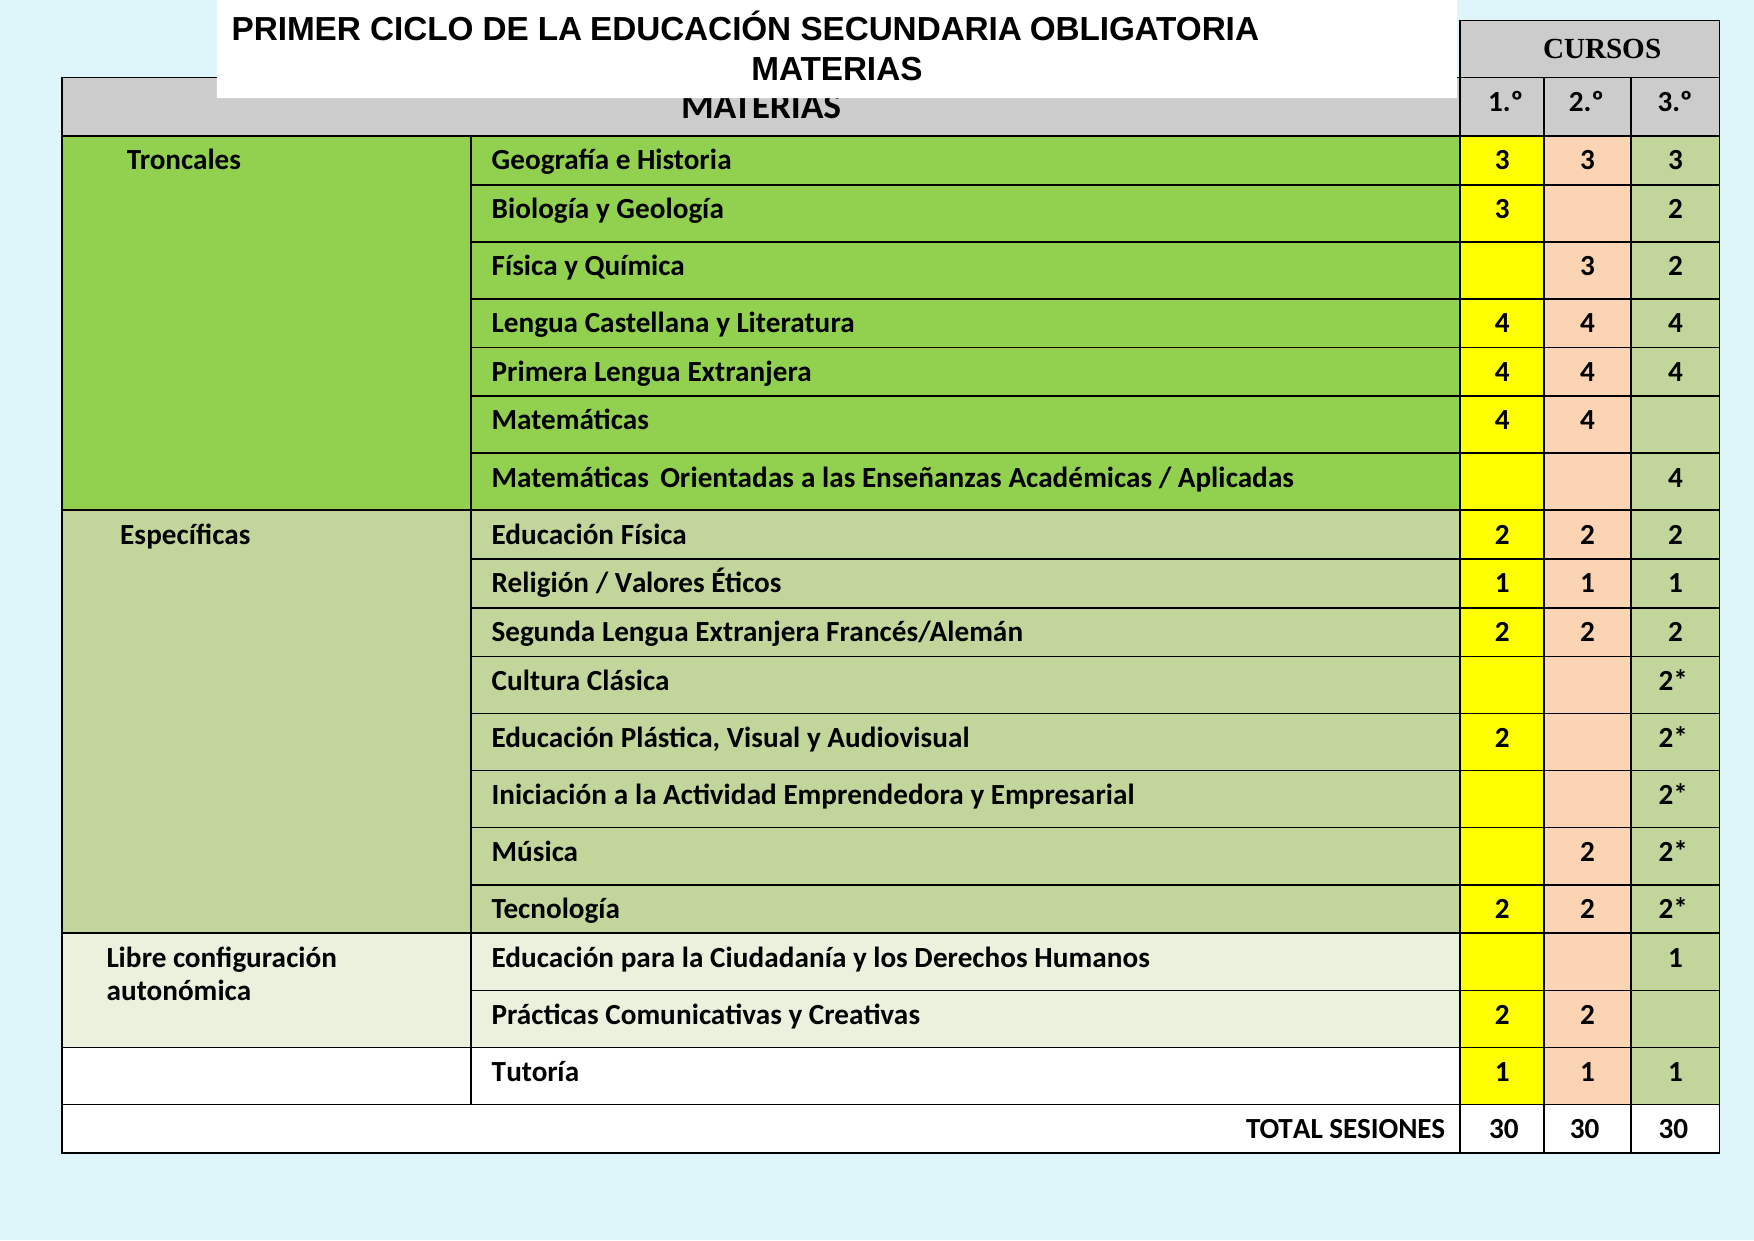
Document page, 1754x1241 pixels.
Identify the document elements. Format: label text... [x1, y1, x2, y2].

table_cell 2* [1632, 714, 1719, 770]
table_cell [1632, 991, 1719, 1047]
table_cell [1545, 771, 1630, 827]
table_cell 1 [1632, 934, 1719, 990]
table_cell Tutoría [472, 1048, 1459, 1104]
table_cell [1545, 657, 1630, 713]
table_cell 2 [1545, 609, 1630, 656]
table_cell 2 [1632, 243, 1719, 298]
table_cell Religión / Valores Éticos [472, 560, 1459, 607]
table_cell 2* [1632, 657, 1719, 713]
table_cell 1 [1461, 560, 1543, 607]
table_cell TOTAL SESIONES [63, 1105, 1459, 1152]
table_cell 3 [1545, 137, 1630, 184]
table_cell 4 [1545, 300, 1630, 347]
table_cell 3.º [1632, 78, 1719, 135]
table_cell 2* [1632, 828, 1719, 884]
table_cell 3 [1632, 137, 1719, 184]
table_cell 2 [1632, 511, 1719, 558]
table_cell 1 [1461, 1048, 1543, 1104]
table_cell 2 [1545, 886, 1630, 932]
table_cell [1461, 657, 1543, 713]
table_cell 1 [1632, 1048, 1719, 1104]
table_cell Prácticas Comunicativas y Creativas [472, 991, 1459, 1047]
table_cell 2 [1632, 186, 1719, 241]
table_cell 4 [1461, 397, 1543, 452]
table_cell Matemáticas [472, 397, 1459, 452]
table_cell Cultura Clásica [472, 657, 1459, 713]
table_cell 3 [1461, 186, 1543, 241]
table_cell 4 [1632, 300, 1719, 347]
table_cell Troncales [63, 137, 470, 509]
table_cell 2 [1461, 886, 1543, 932]
table_cell Biología y Geología [472, 186, 1459, 241]
table_cell 4 [1461, 300, 1543, 347]
table_cell 30 [1545, 1105, 1630, 1152]
table_cell Iniciación a la Actividad Emprendedora y Empresarial [472, 771, 1459, 827]
table_cell 2 [1545, 511, 1630, 558]
table_cell [1545, 934, 1630, 990]
table_cell Primera Lengua Extranjera [472, 348, 1459, 395]
table_cell Educación para la Ciudadanía y los Derechos Humanos [472, 934, 1459, 990]
table_cell 30 [1632, 1105, 1719, 1152]
table_cell 2 [1545, 991, 1630, 1047]
table_cell 2.º [1545, 78, 1630, 135]
table_cell 1 [1545, 1048, 1630, 1104]
table_header CURSOS [1461, 21, 1719, 77]
table_cell 2 [1461, 511, 1543, 558]
table_cell 4 [1545, 397, 1630, 452]
table_cell Geografía e Historia [472, 137, 1459, 184]
table_cell [1545, 714, 1630, 770]
table_cell [1461, 454, 1543, 509]
table_cell [1632, 397, 1719, 452]
table_cell [1545, 454, 1630, 509]
table_cell 4 [1461, 348, 1543, 395]
table_cell [1461, 934, 1543, 990]
table_cell Específicas [63, 511, 470, 932]
table_cell Segunda Lengua Extranjera Francés/Alemán [472, 609, 1459, 656]
table_cell 1 [1632, 560, 1719, 607]
table_cell [63, 1048, 470, 1104]
table_cell 4 [1632, 454, 1719, 509]
table_cell 2* [1632, 771, 1719, 827]
table_cell Educación Plástica, Visual y Audiovisual [472, 714, 1459, 770]
table_cell 2 [1461, 609, 1543, 656]
table_cell 1 [1545, 560, 1630, 607]
table_cell 4 [1545, 348, 1630, 395]
table_cell 2 [1632, 609, 1719, 656]
table_cell [1461, 828, 1543, 884]
table_cell [1545, 186, 1630, 241]
table_cell Educación Física [472, 511, 1459, 558]
table_cell Matemáticas Orientadas a las Enseñanzas Académicas / Aplicadas [472, 454, 1459, 509]
table_cell MATERIAS [63, 78, 1459, 135]
table_cell 4 [1632, 348, 1719, 395]
table_cell Música [472, 828, 1459, 884]
table_cell Física y Química [472, 243, 1459, 298]
table_cell 30 [1461, 1105, 1543, 1152]
table_cell 2 [1461, 714, 1543, 770]
table_cell 2 [1545, 828, 1630, 884]
table_cell Tecnología [472, 886, 1459, 932]
table_cell 3 [1461, 137, 1543, 184]
table_cell Libre configuración autonómica [63, 934, 470, 1047]
table_cell Lengua Castellana y Literatura [472, 300, 1459, 347]
table_cell 2 [1461, 991, 1543, 1047]
table_cell [1461, 771, 1543, 827]
table_cell 3 [1545, 243, 1630, 298]
table_cell 2* [1632, 886, 1719, 932]
table_cell [1461, 243, 1543, 298]
table_header [62, 20, 216, 77]
table_cell 1.º [1461, 78, 1543, 135]
text_box PRIMER CICLO DE LA EDUCACIÓN SECUNDARIA OBLIGATORIA MATERIAS [216, 0, 1457, 99]
